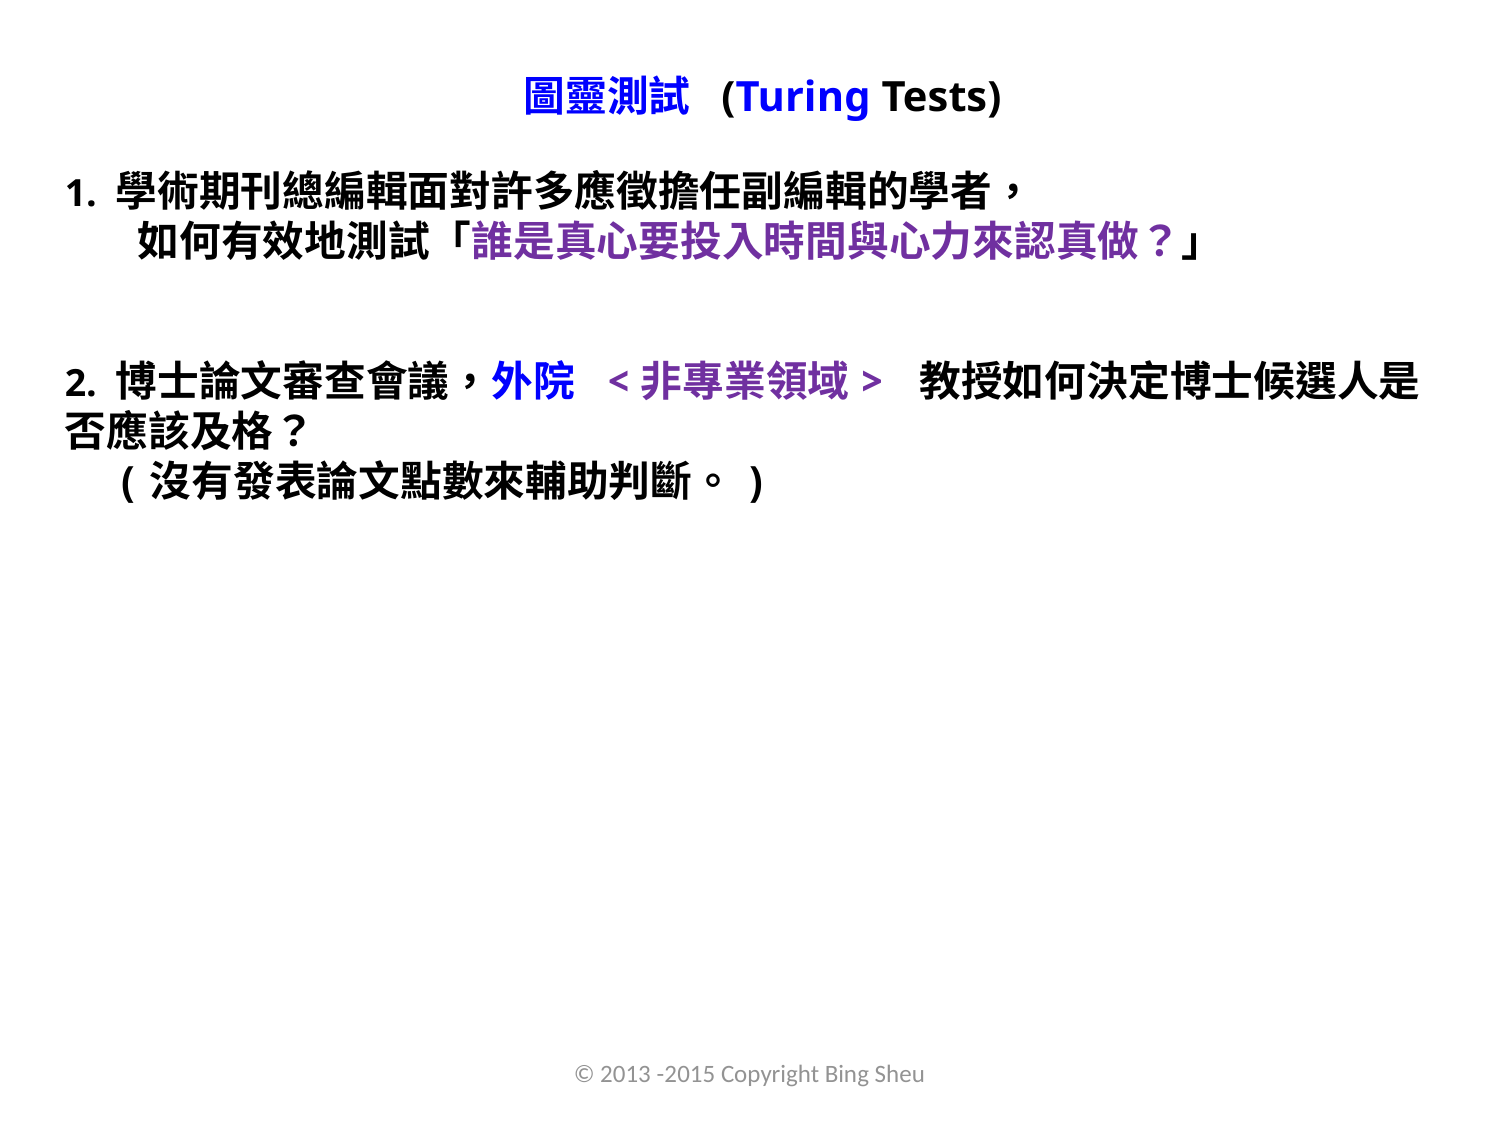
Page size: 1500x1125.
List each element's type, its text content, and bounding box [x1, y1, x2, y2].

text_box 圖靈測試 (Turing Tests) 1. 學術期刊總編輯面對許多應徵擔任副編輯的學者， 如何有效地測試「誰是真心要投入時間與心力來認真做？」 2. 博士論文審查會議，外院 <非專業領域> 教授如何決定博士候選人是否應該及格？ (沒有發表論文點數來輔助判斷。) [49, 62, 1475, 613]
footer © 2013 -2015 Copyright Bing Sheu [512, 1042, 988, 1103]
